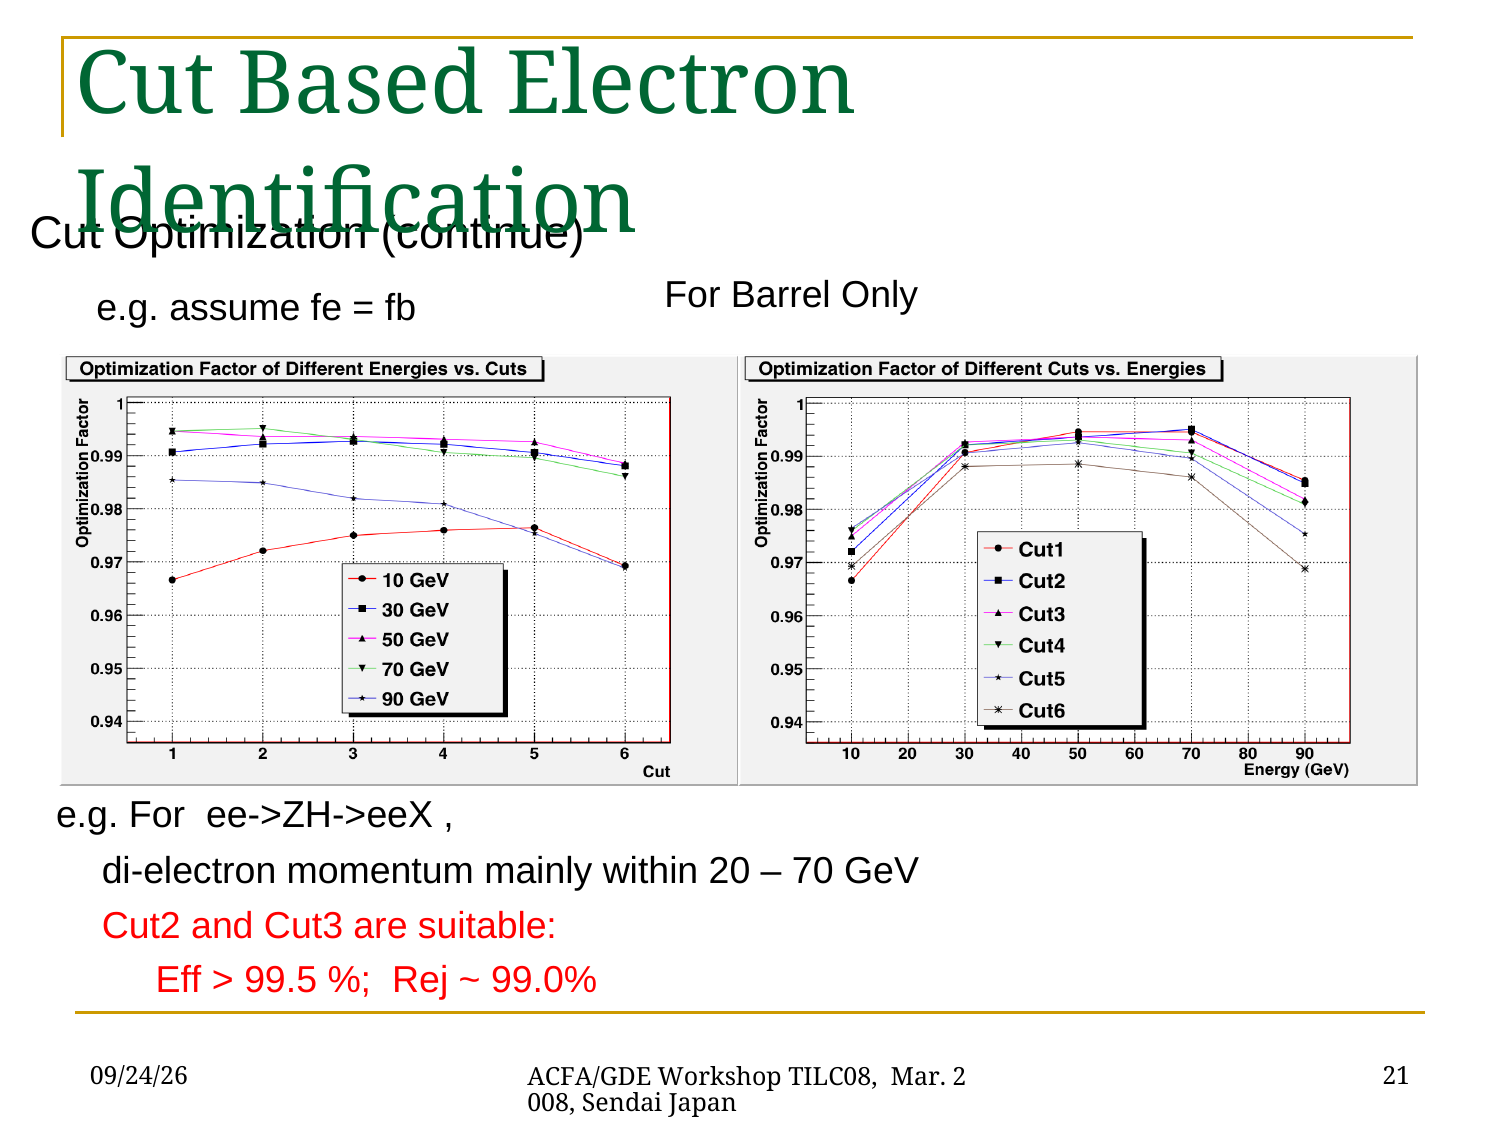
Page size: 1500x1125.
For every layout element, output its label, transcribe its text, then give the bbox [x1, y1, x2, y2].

title Cut Based Electron Identification [75, 37, 1426, 242]
list Cut Optimization (continue) e.g. assume fe = fb [29, 206, 782, 506]
list e.g. For ee->ZH->eeX , di-electron momentum mainly within 20 – 70 GeV Cut2 and Cut3 are suitable: Eff > 99.5 %; Rej ~ 99.0% [45, 793, 1329, 1093]
text_box For Barrel Only [649, 265, 1004, 325]
picture [59, 354, 1418, 786]
